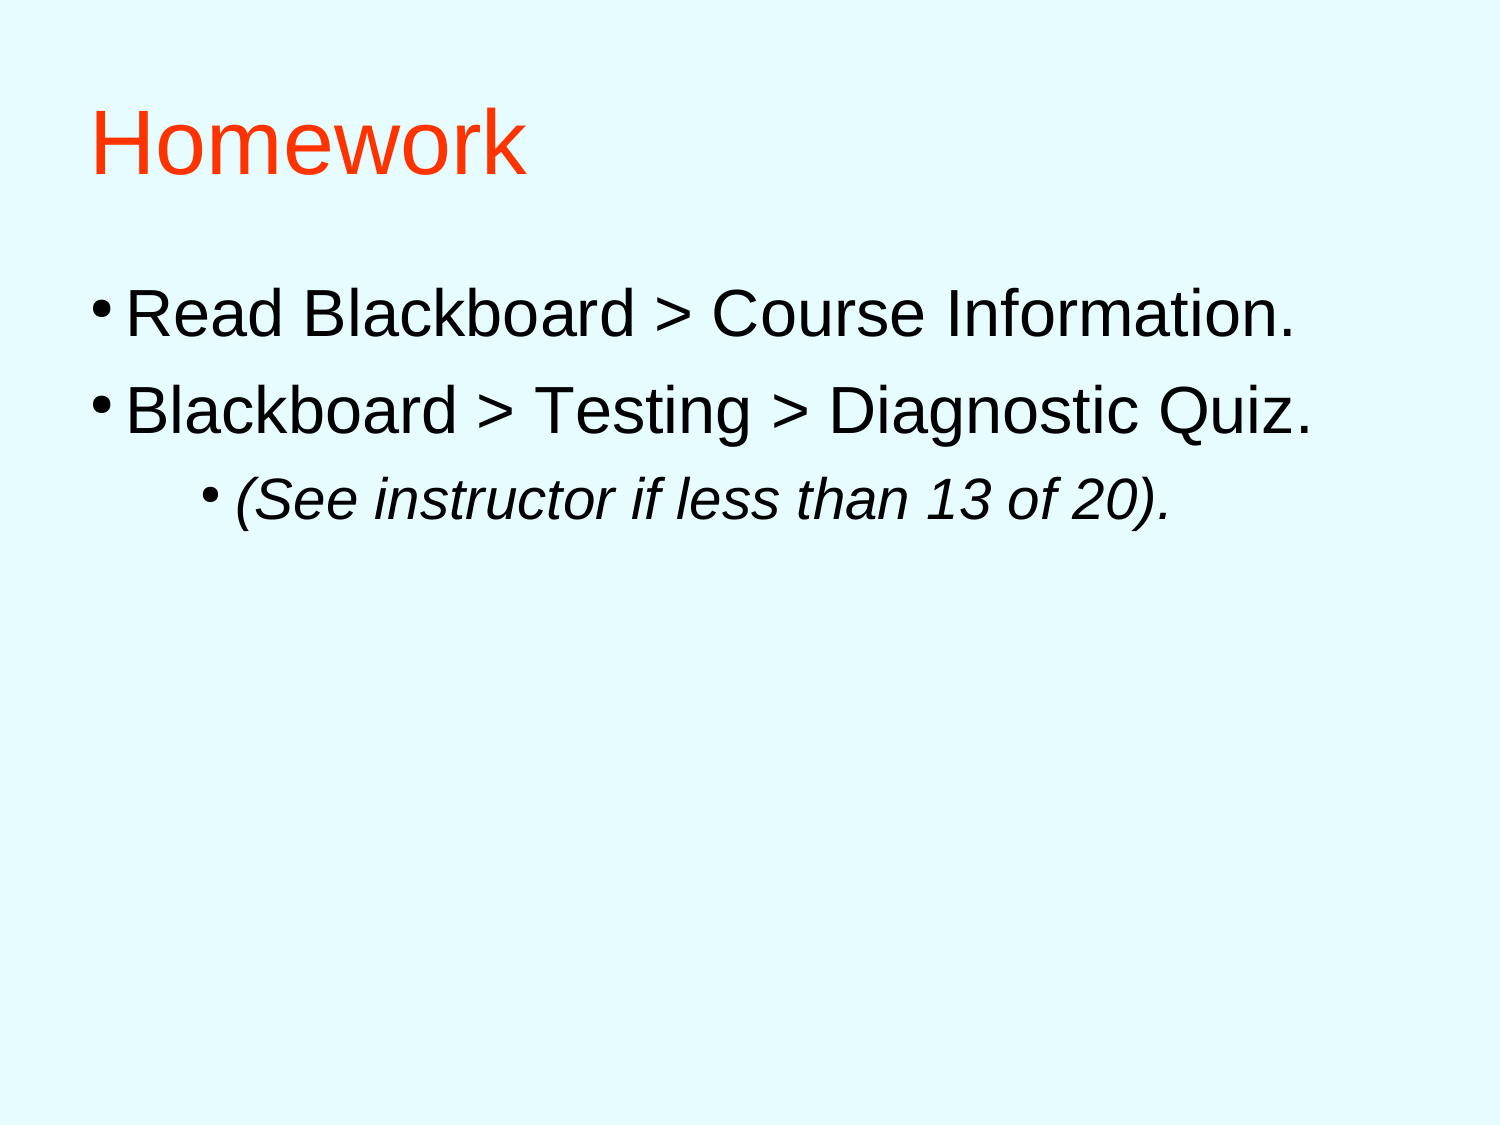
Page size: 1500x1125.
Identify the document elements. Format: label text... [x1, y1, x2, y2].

list Read Blackboard > Course Information. Blackboard > Testing > Diagnostic Quiz. (See instructor if less than 13 of 20). [75, 262, 1423, 630]
title Homework [75, 45, 1423, 231]
